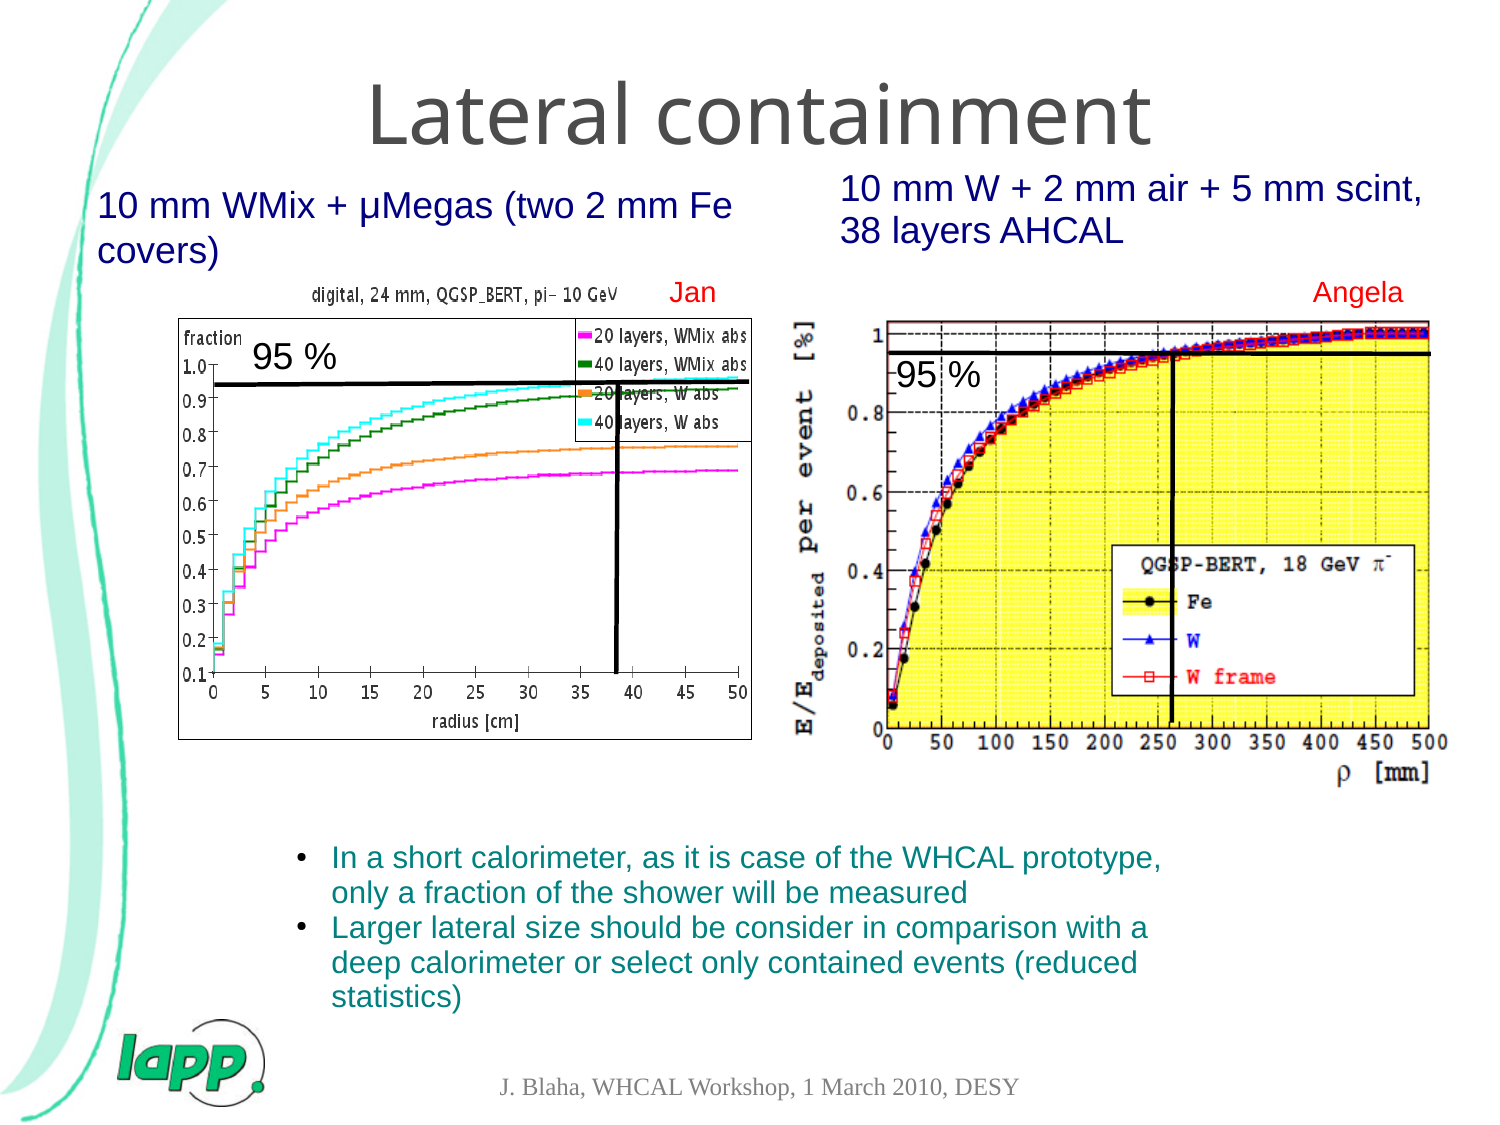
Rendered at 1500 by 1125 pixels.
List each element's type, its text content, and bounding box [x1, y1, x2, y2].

text_box [593, 556, 624, 614]
text_box 95 % [237, 328, 386, 393]
text_box Jan [654, 269, 732, 320]
picture [0, 0, 760, 1125]
text_box 10 mm W + 2 mm air + 5 mm scint, 38 layers AHCAL [825, 159, 1461, 259]
text_box 10 mm WMix + µMegas (two 2 mm Fe covers) [82, 171, 841, 274]
title Lateral containment [32, 18, 1486, 208]
text_box In a short calorimeter, as it is case of the WHCAL prototype, only a fraction of the shower will be measured Larger lateral size should be consider in comparison with a deep calorimeter or select only contained events (reduced statistics) [245, 833, 1228, 1022]
picture [782, 302, 1454, 800]
text_box Angela [1298, 269, 1419, 320]
text_box 95 % [881, 345, 1030, 411]
